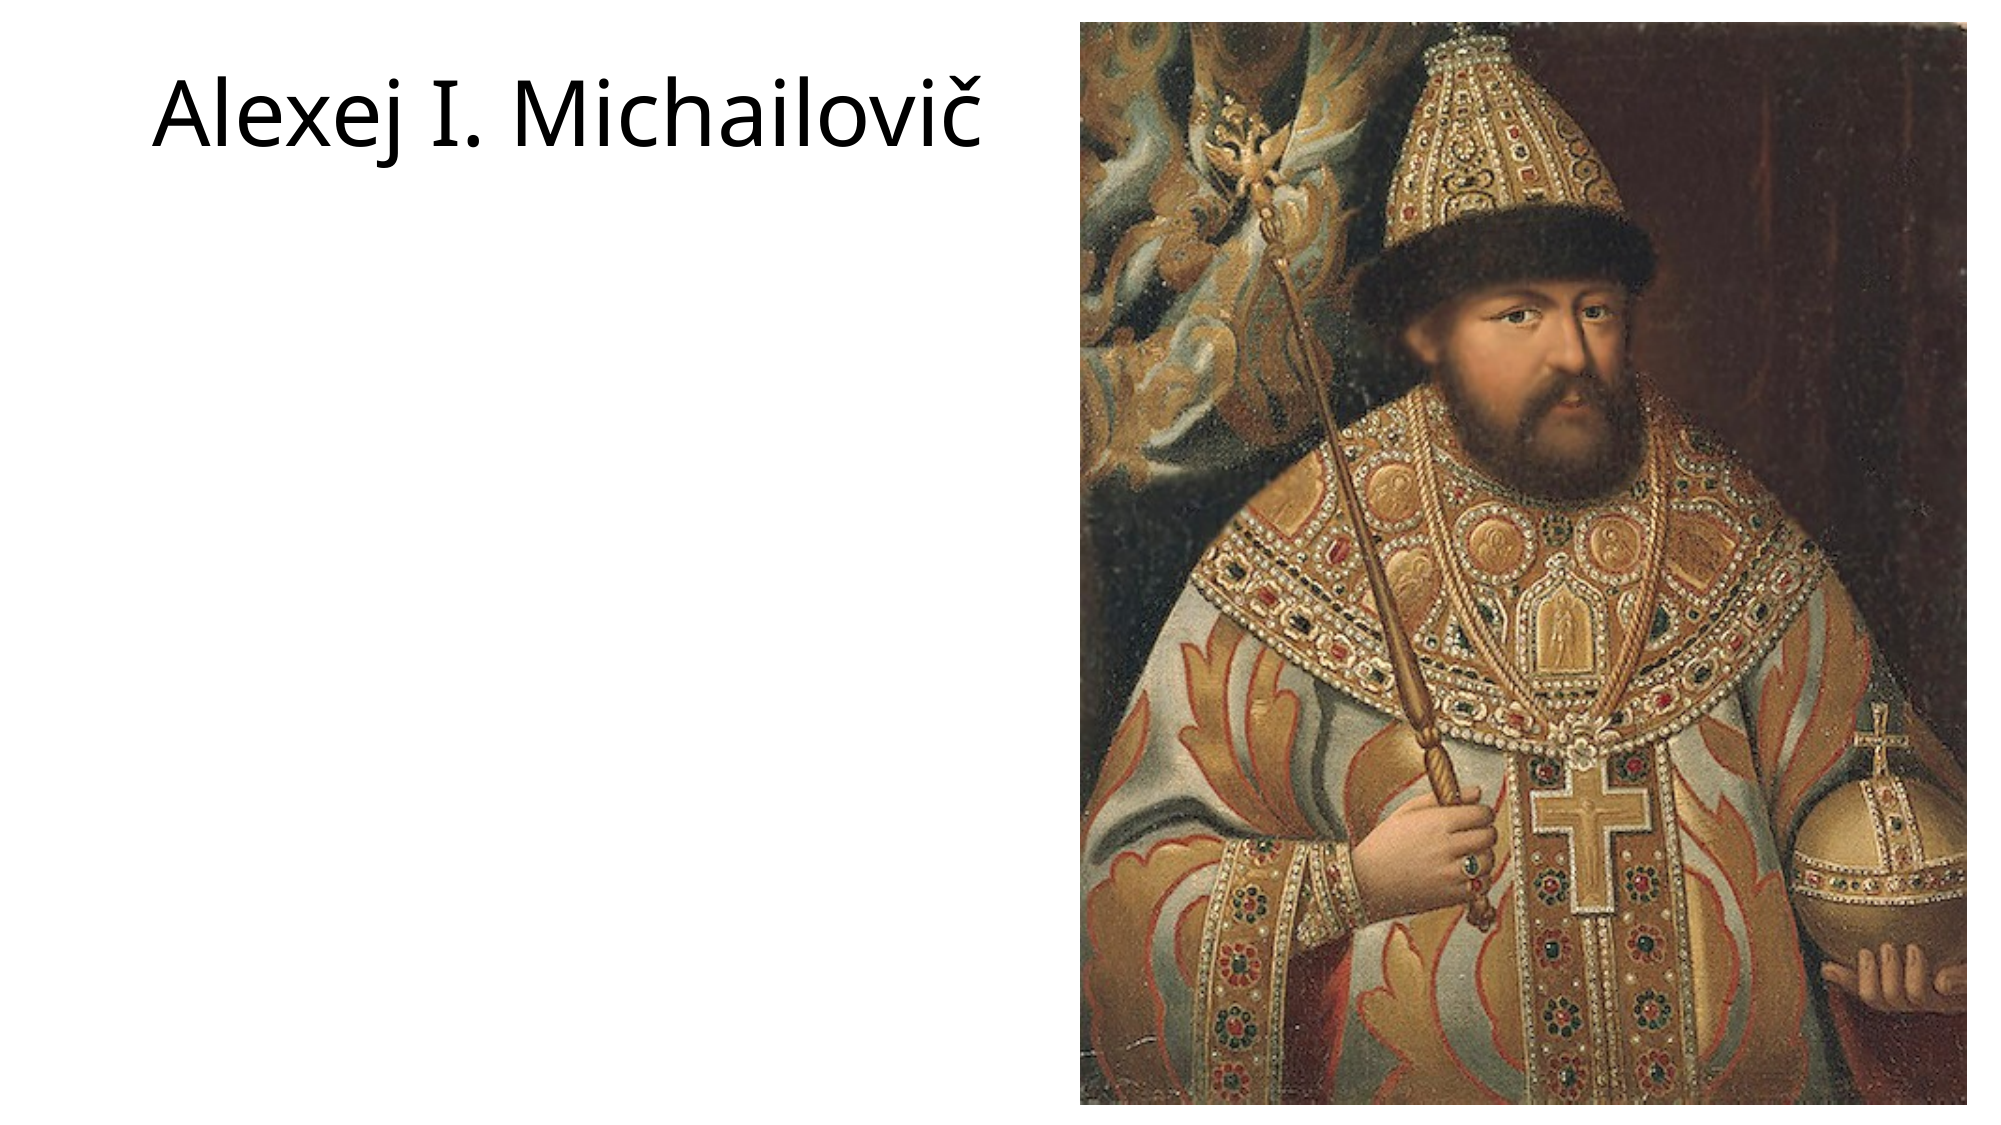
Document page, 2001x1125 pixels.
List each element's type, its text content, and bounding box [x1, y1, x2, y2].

title Alexej I. Michailovič [137, 59, 1080, 278]
picture [1080, 22, 1967, 1105]
